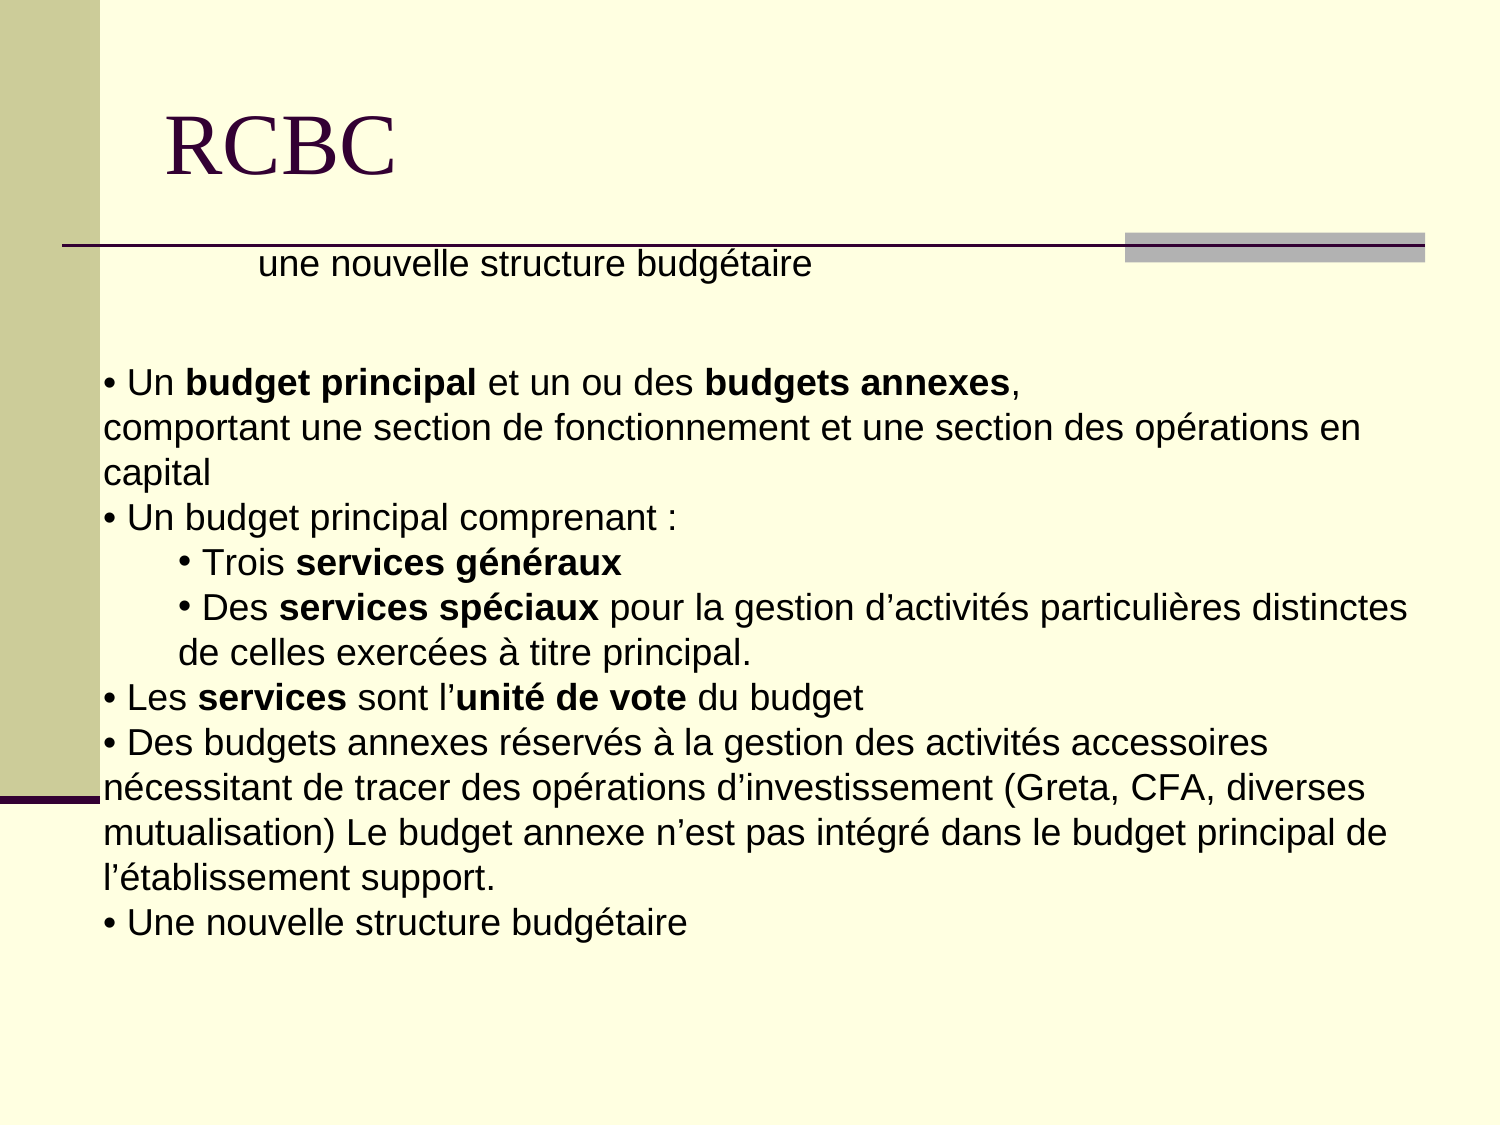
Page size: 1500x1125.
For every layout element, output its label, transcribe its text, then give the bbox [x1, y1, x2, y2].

text_box une nouvelle structure budgétaire [243, 231, 828, 293]
text_box • Un budget principal et un ou des budgets annexes, comportant une section de fonctionnement et une section des opérations en capital • Un budget principal comprenant : Trois services généraux Des services spéciaux pour la gestion d’activités particulières distinctes de celles exercées à titre principal. • Les services sont l’unité de vote du budget • Des budgets annexes réservés à la gestion des activités accessoires nécessitant de tracer des opérations d’investissement (Greta, CFA, diverses mutualisation) Le budget annexe n’est pas intégré dans le budget principal de l’établissement support. • Une nouvelle structure budgétaire [88, 349, 1436, 996]
title RCBC [150, 45, 1426, 234]
